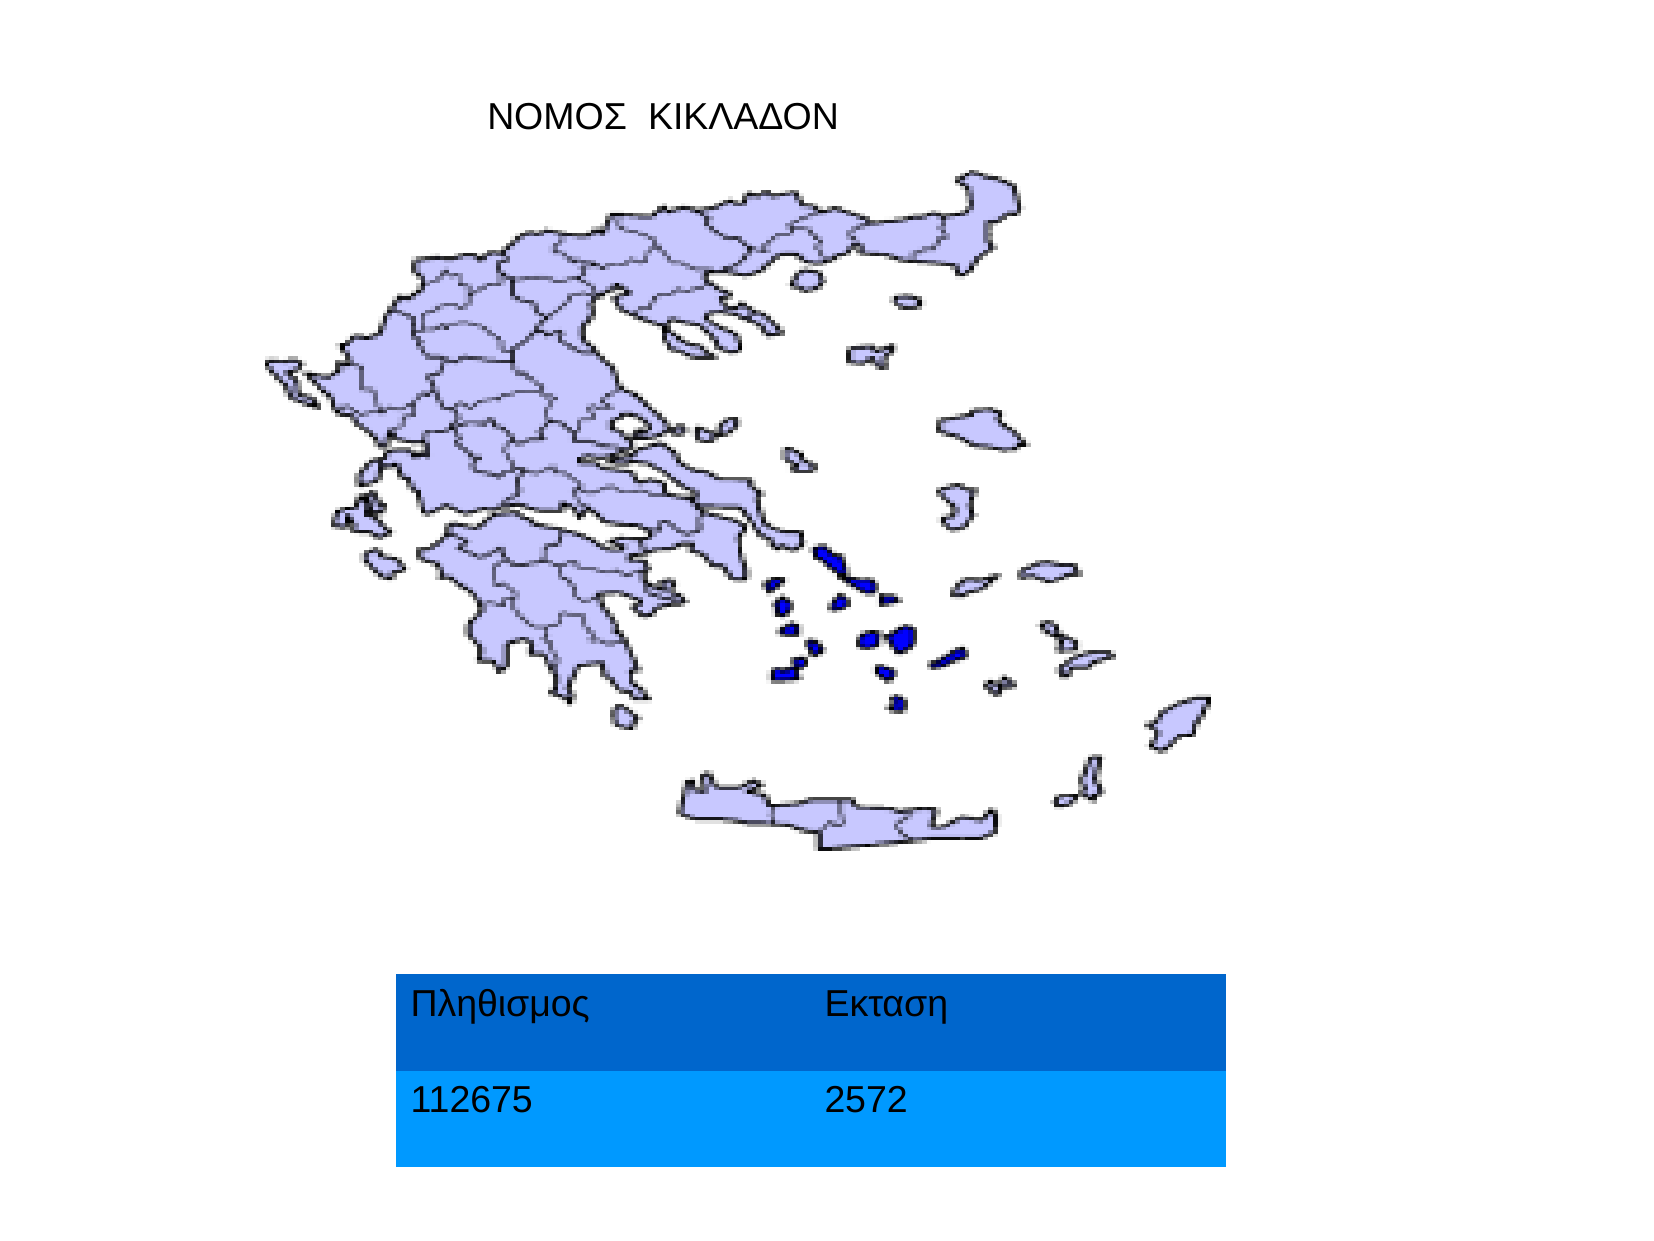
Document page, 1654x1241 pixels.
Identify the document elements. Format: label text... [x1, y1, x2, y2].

table_header Πληθισμος [396, 974, 810, 1071]
table_cell 112675 [396, 1071, 810, 1167]
table_cell 2572 [810, 1071, 1226, 1167]
picture [265, 170, 1211, 851]
table_header Εκταση [810, 974, 1226, 1071]
text_box ΝΟΜΟΣ ΚΙΚΛΑΔΟΝ [472, 88, 855, 146]
